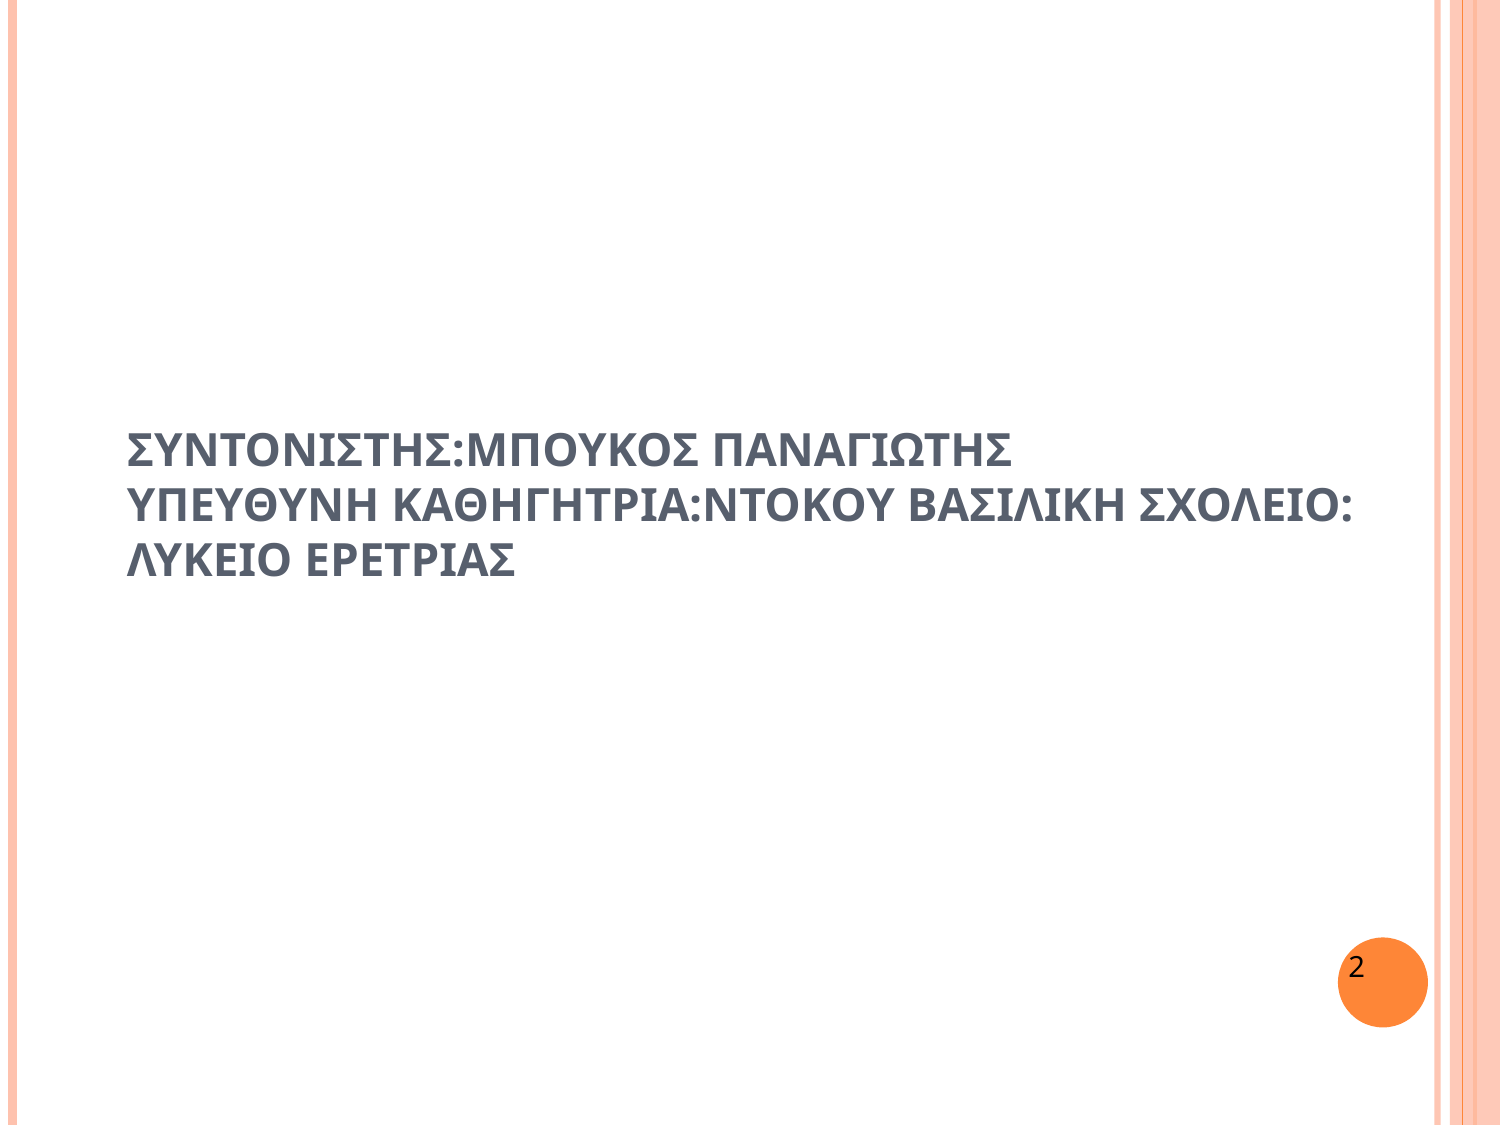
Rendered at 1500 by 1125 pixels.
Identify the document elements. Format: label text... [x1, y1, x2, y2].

slide_number <αριθμός> [1333, 940, 1434, 1027]
text_box ΣΥΝΤΟΝΙΣΤΗΣ:ΜΠΟΥΚΟΣ ΠΑΝΑΓΙΩΤΗΣ ΥΠΕΥΘΥΝΗ ΚΑΘΗΓΗΤΡΙΑ:ΝΤΟΚΟΥ ΒΑΣΙΛΙΚΗ ΣΧΟΛΕΙΟ: ΛΥΚΕΙΟ ΕΡΕΤΡΙΑΣ [112, 413, 1388, 583]
